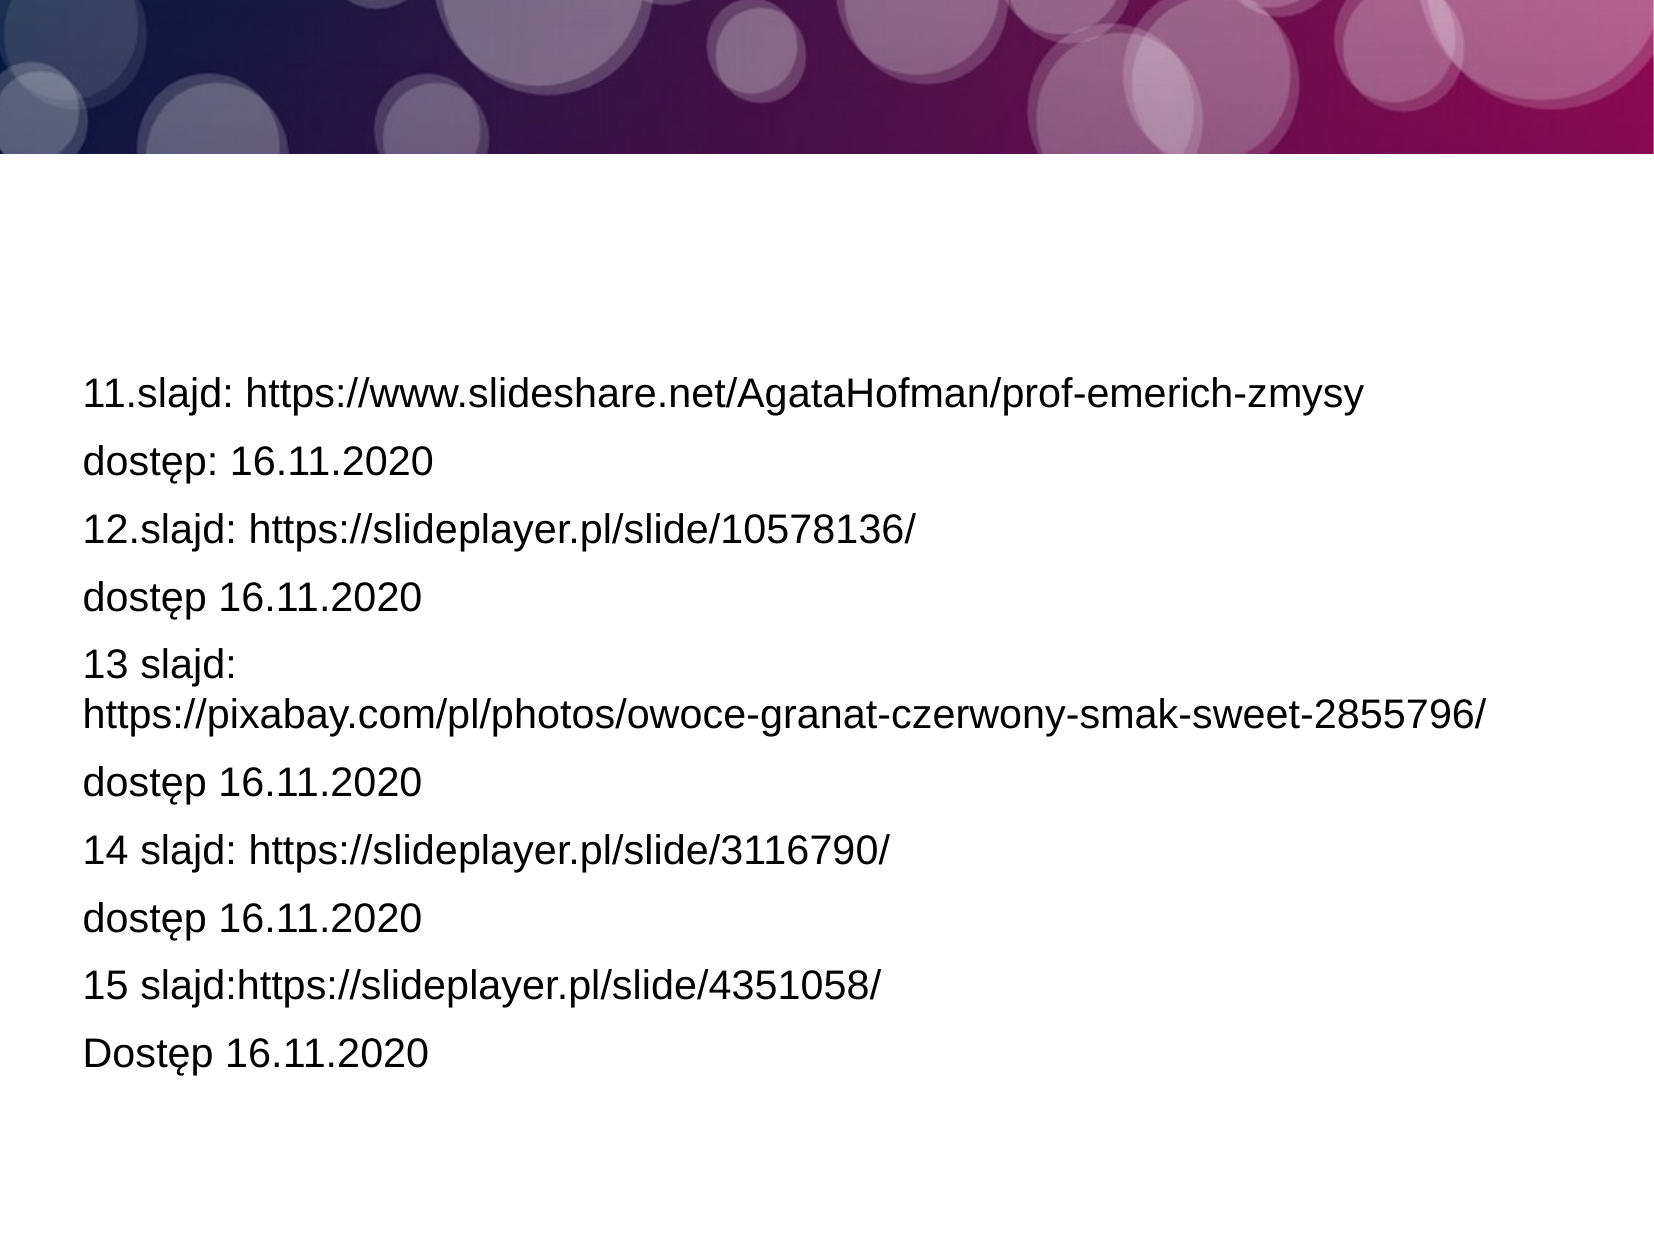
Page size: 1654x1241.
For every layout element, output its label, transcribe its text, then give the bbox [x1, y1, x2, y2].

list 11.slajd: https://www.slideshare.net/AgataHofman/prof-emerich-zmysy dostęp: 16.11.2020 12.slajd: https://slideplayer.pl/slide/10578136/ dostęp 16.11.2020 13 slajd: https://pixabay.com/pl/photos/owoce-granat-czerwony-smak-sweet-2855796/ dostęp 16.11.2020 14 slajd: https://slideplayer.pl/slide/3116790/ dostęp 16.11.2020 15 slajd:https://slideplayer.pl/slide/4351058/ Dostęp 16.11.2020 [82, 366, 1571, 1087]
